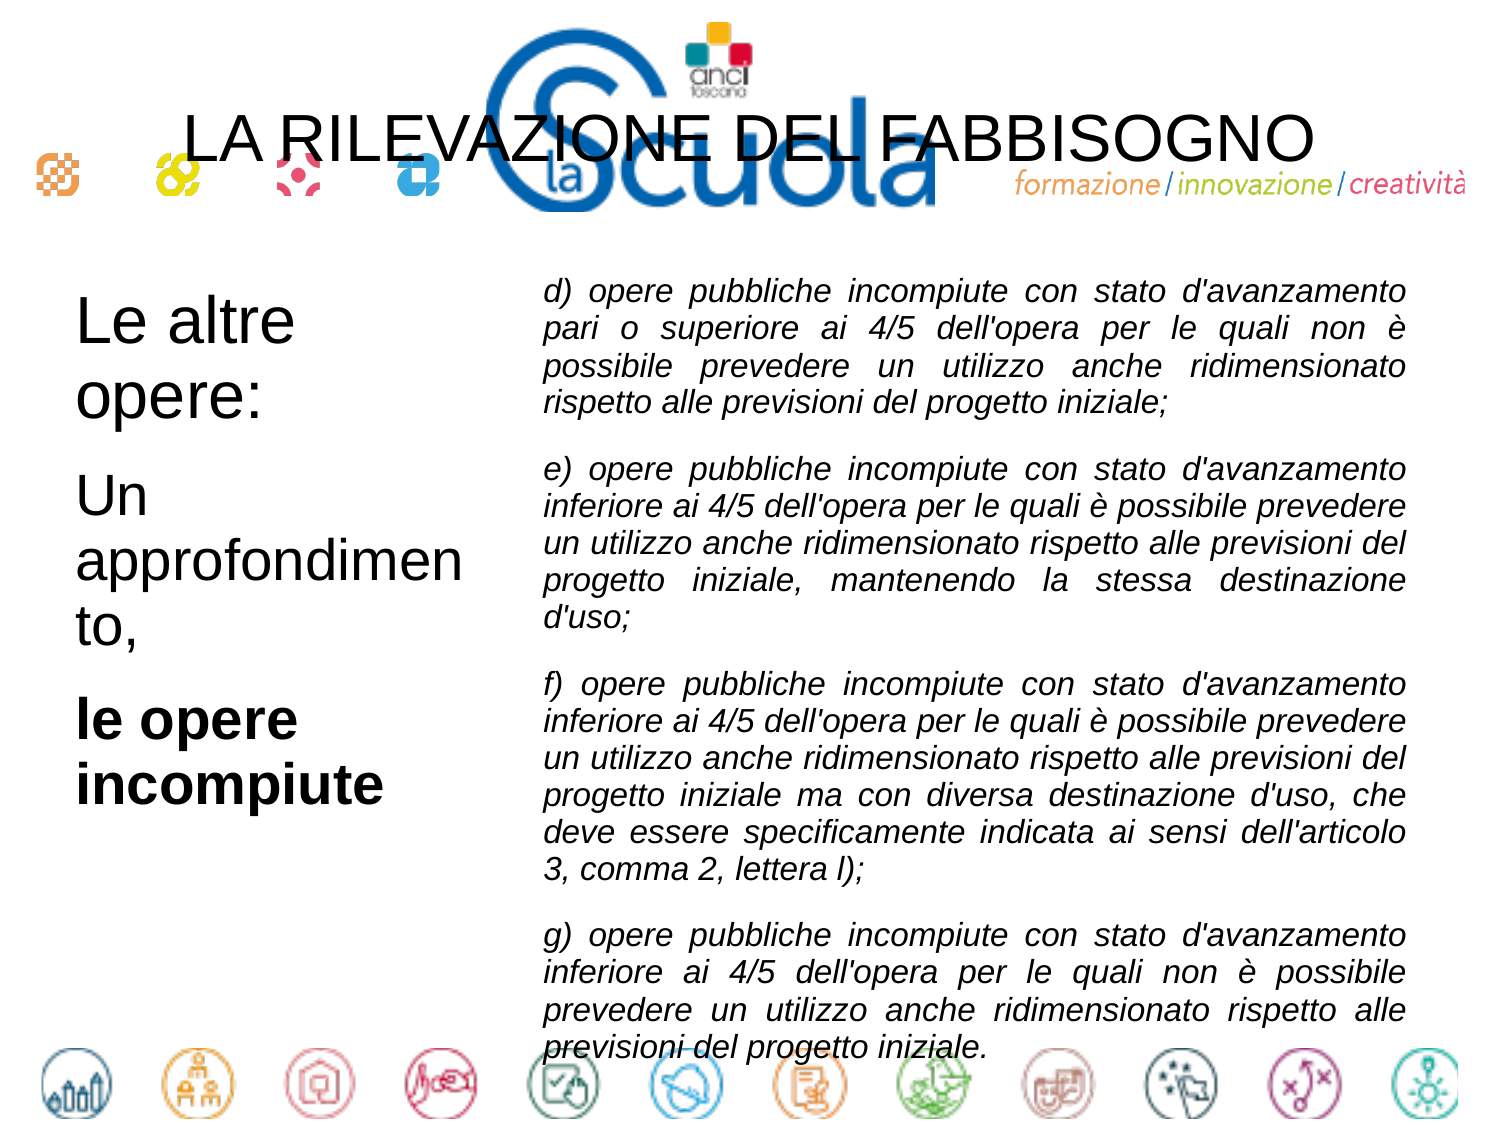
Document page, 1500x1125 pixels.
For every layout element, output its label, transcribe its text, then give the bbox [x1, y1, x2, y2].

list d) opere pubbliche incompiute con stato d'avanzamento pari o superiore ai 4/5 dell'opera per le quali non è possibile prevedere un utilizzo anche ridimensionato rispetto alle previsioni del progetto iniziale; e) opere pubbliche incompiute con stato d'avanzamento inferiore ai 4/5 dell'opera per le quali è possibile prevedere un utilizzo anche ridimensionato rispetto alle previsioni del progetto iniziale, mantenendo la stessa destinazione d'uso; f) opere pubbliche incompiute con stato d'avanzamento inferiore ai 4/5 dell'opera per le quali è possibile prevedere un utilizzo anche ridimensionato rispetto alle previsioni del progetto iniziale ma con diversa destinazione d'uso, che deve essere specificamente indicata ai sensi dell'articolo 3, comma 2, lettera l); g) opere pubbliche incompiute con stato d'avanzamento inferiore ai 4/5 dell'opera per le quali non è possibile prevedere un utilizzo anche ridimensionato rispetto alle previsioni del progetto iniziale. [543, 272, 1408, 1125]
title LA RILEVAZIONE DEL FABBISOGNO [75, 44, 1425, 233]
list Le altre opere: Un approfondimento, le opere incompiute [75, 283, 473, 993]
